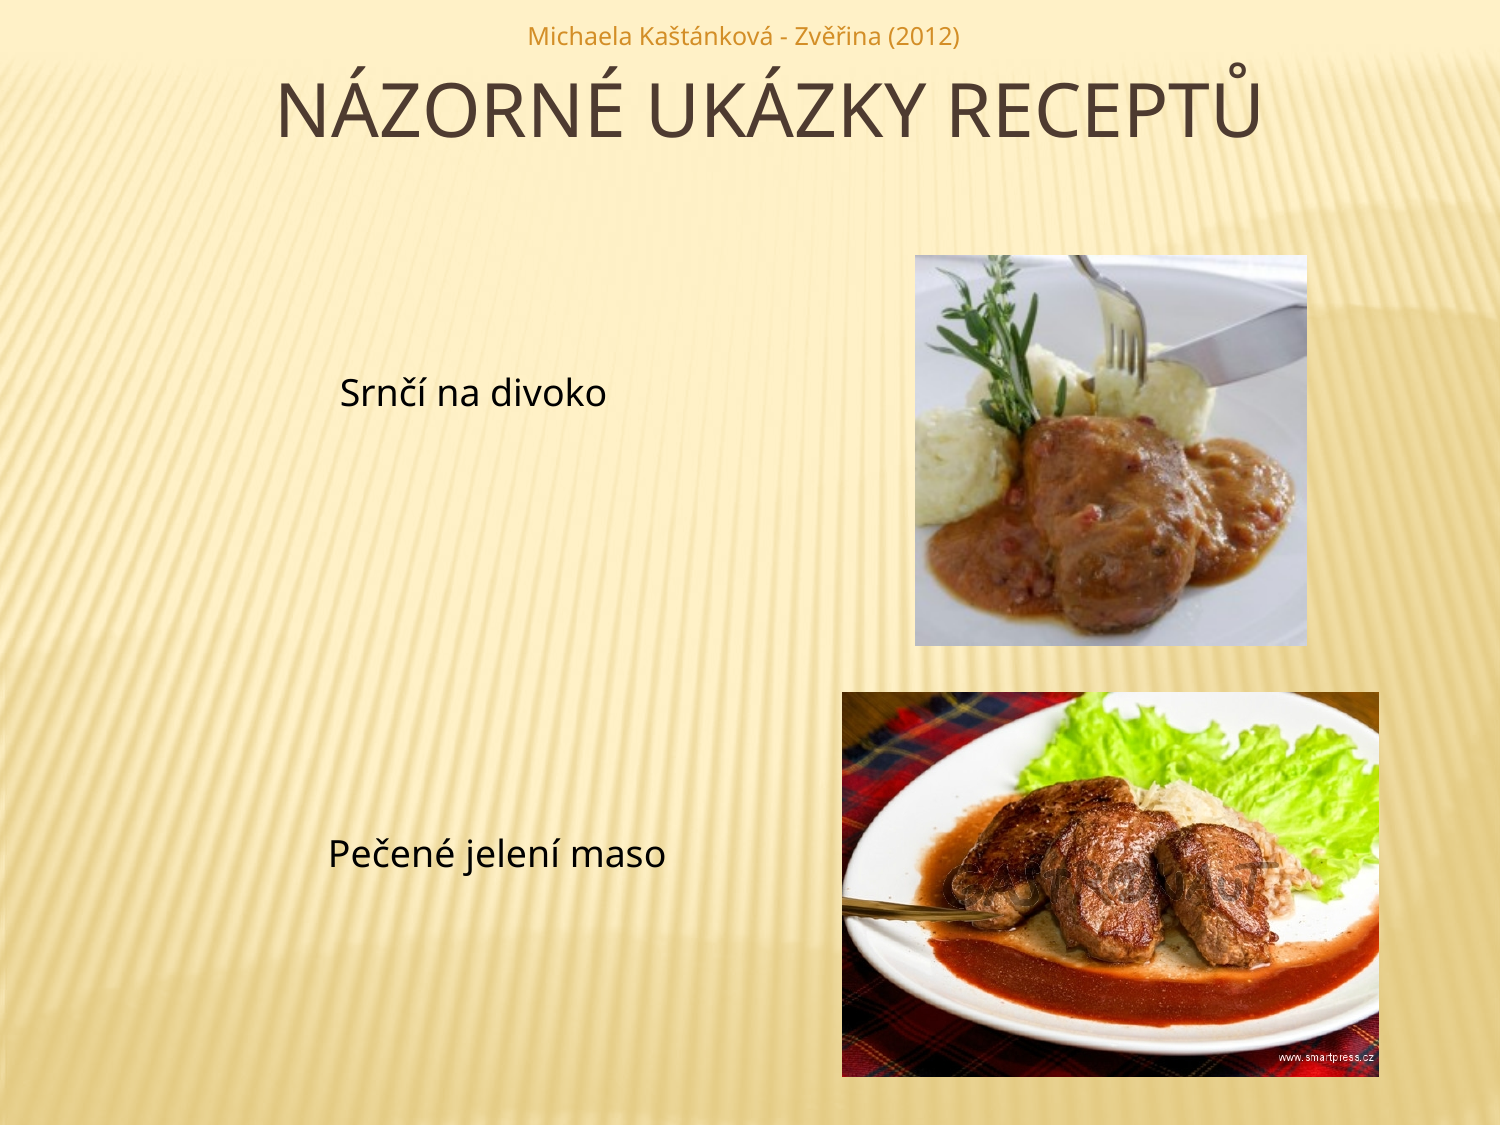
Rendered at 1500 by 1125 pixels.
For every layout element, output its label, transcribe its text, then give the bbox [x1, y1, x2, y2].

picture [915, 255, 1307, 647]
title Názorné ukázky receptů [76, 54, 1465, 185]
text_box Michaela Kaštánková - Zvěřina (2012) [512, 12, 1459, 60]
text_box Srnčí na divoko [324, 361, 599, 423]
picture [842, 692, 1379, 1077]
text_box Pečené jelení maso [312, 822, 655, 883]
subtitle [76, 196, 1465, 1077]
